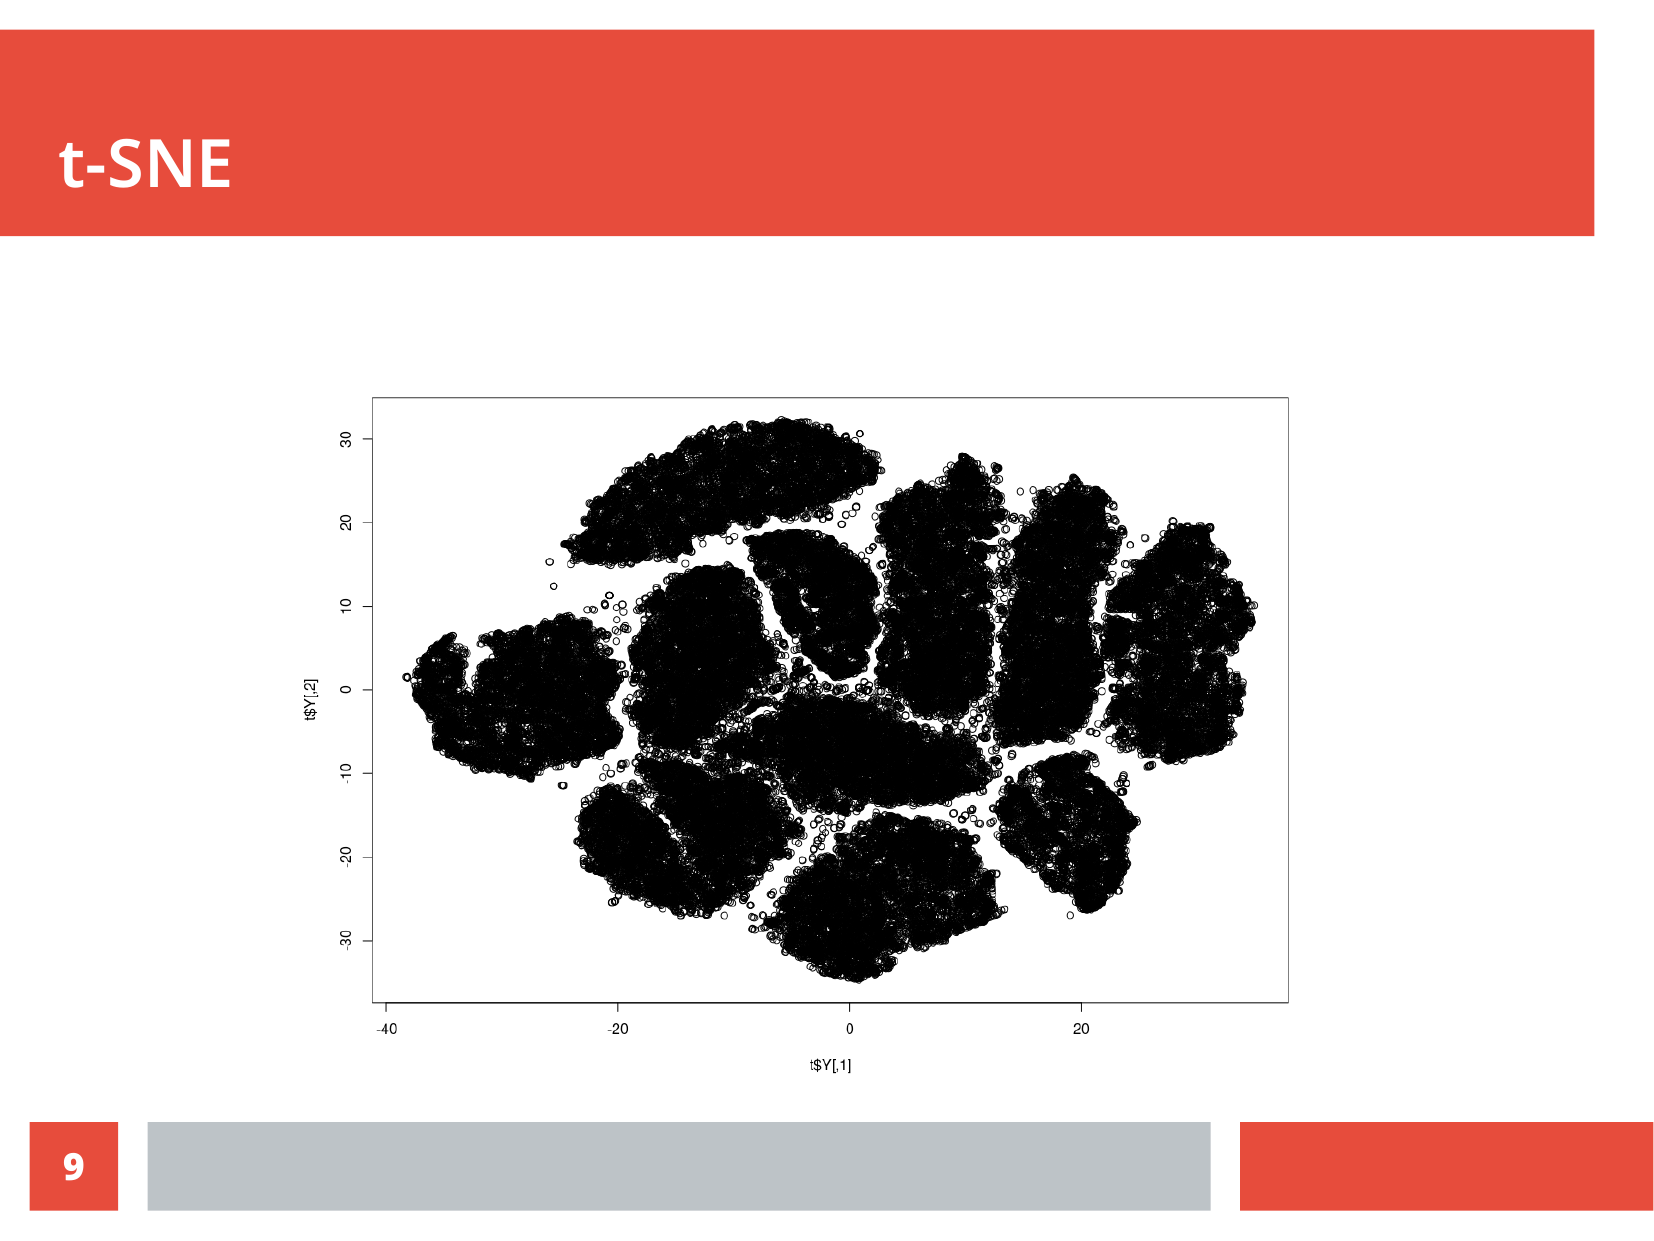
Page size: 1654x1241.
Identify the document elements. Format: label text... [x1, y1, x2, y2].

picture [299, 324, 1325, 1093]
title t-SNE [59, 59, 1595, 207]
